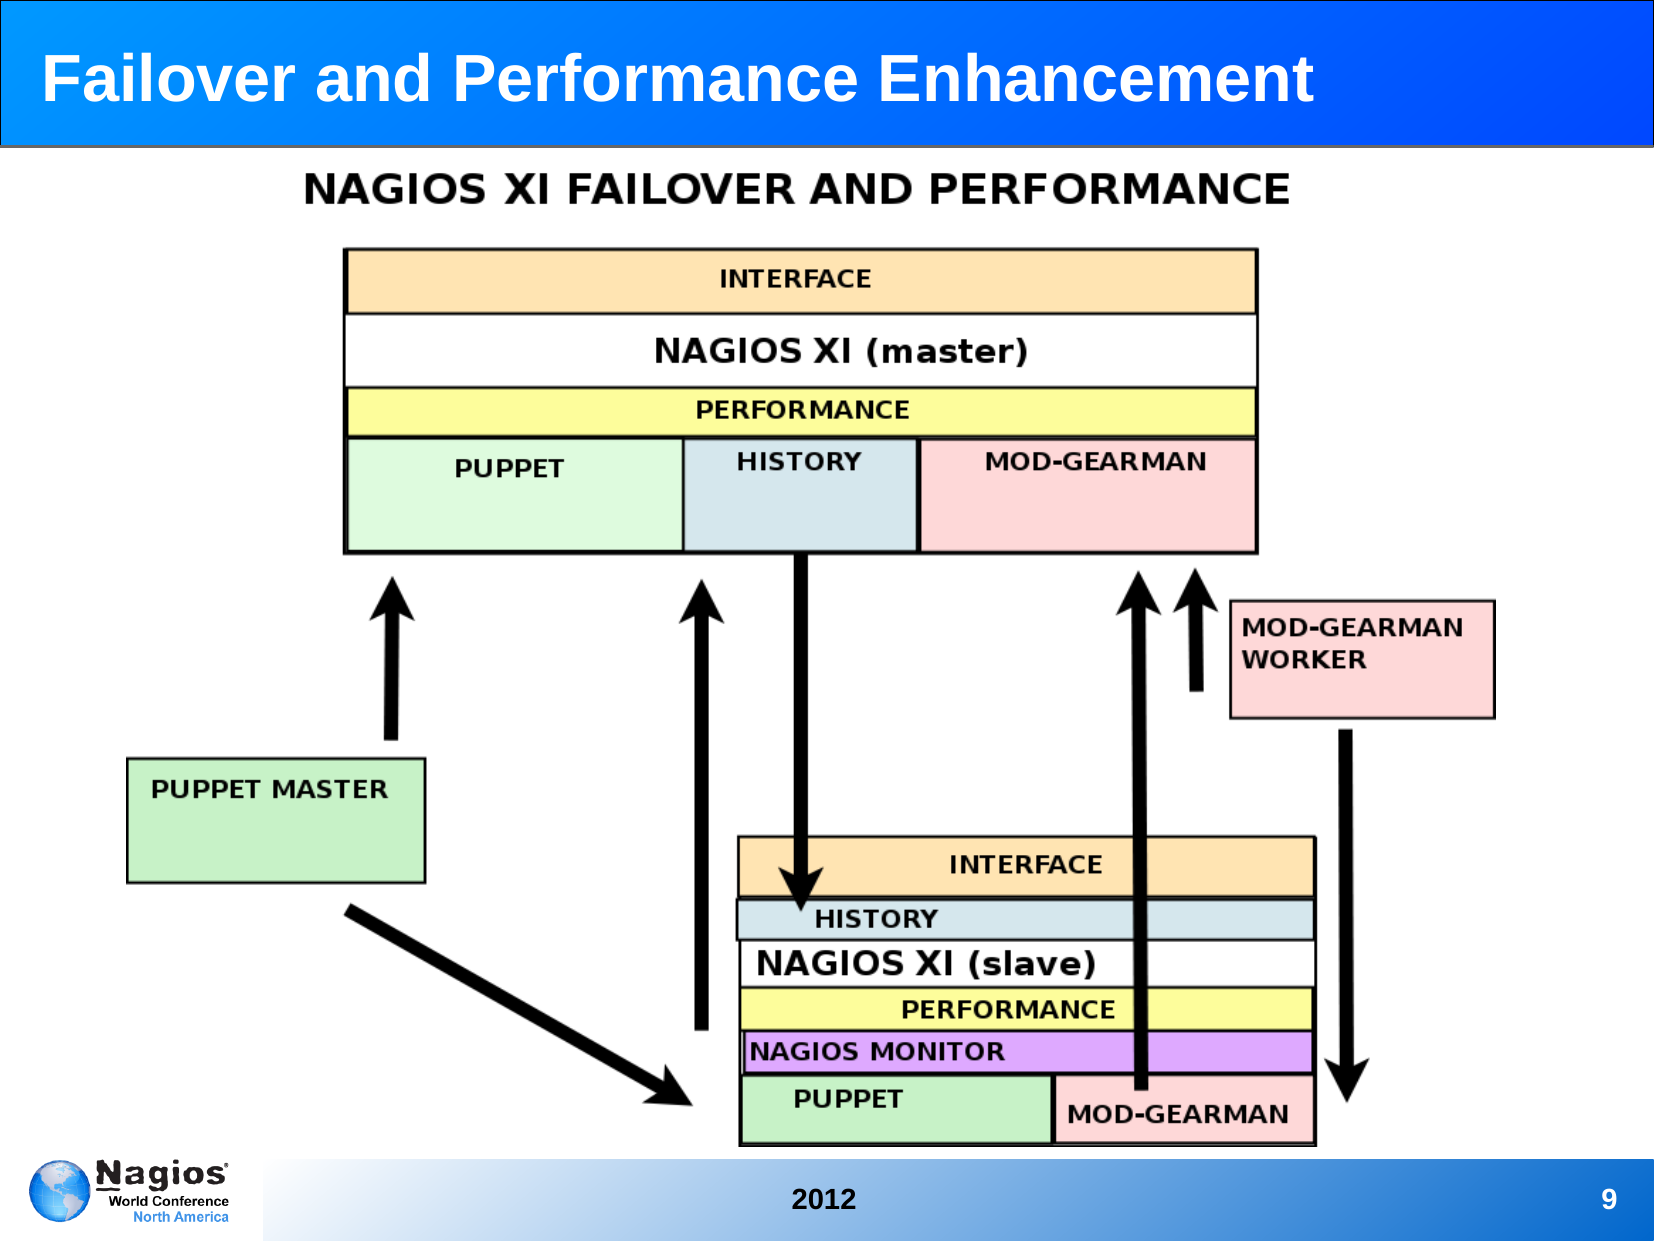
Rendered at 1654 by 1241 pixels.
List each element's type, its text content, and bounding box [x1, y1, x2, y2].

picture [29, 1159, 229, 1235]
title Failover and Performance Enhancement [41, 29, 1579, 127]
picture [126, 165, 1496, 1147]
